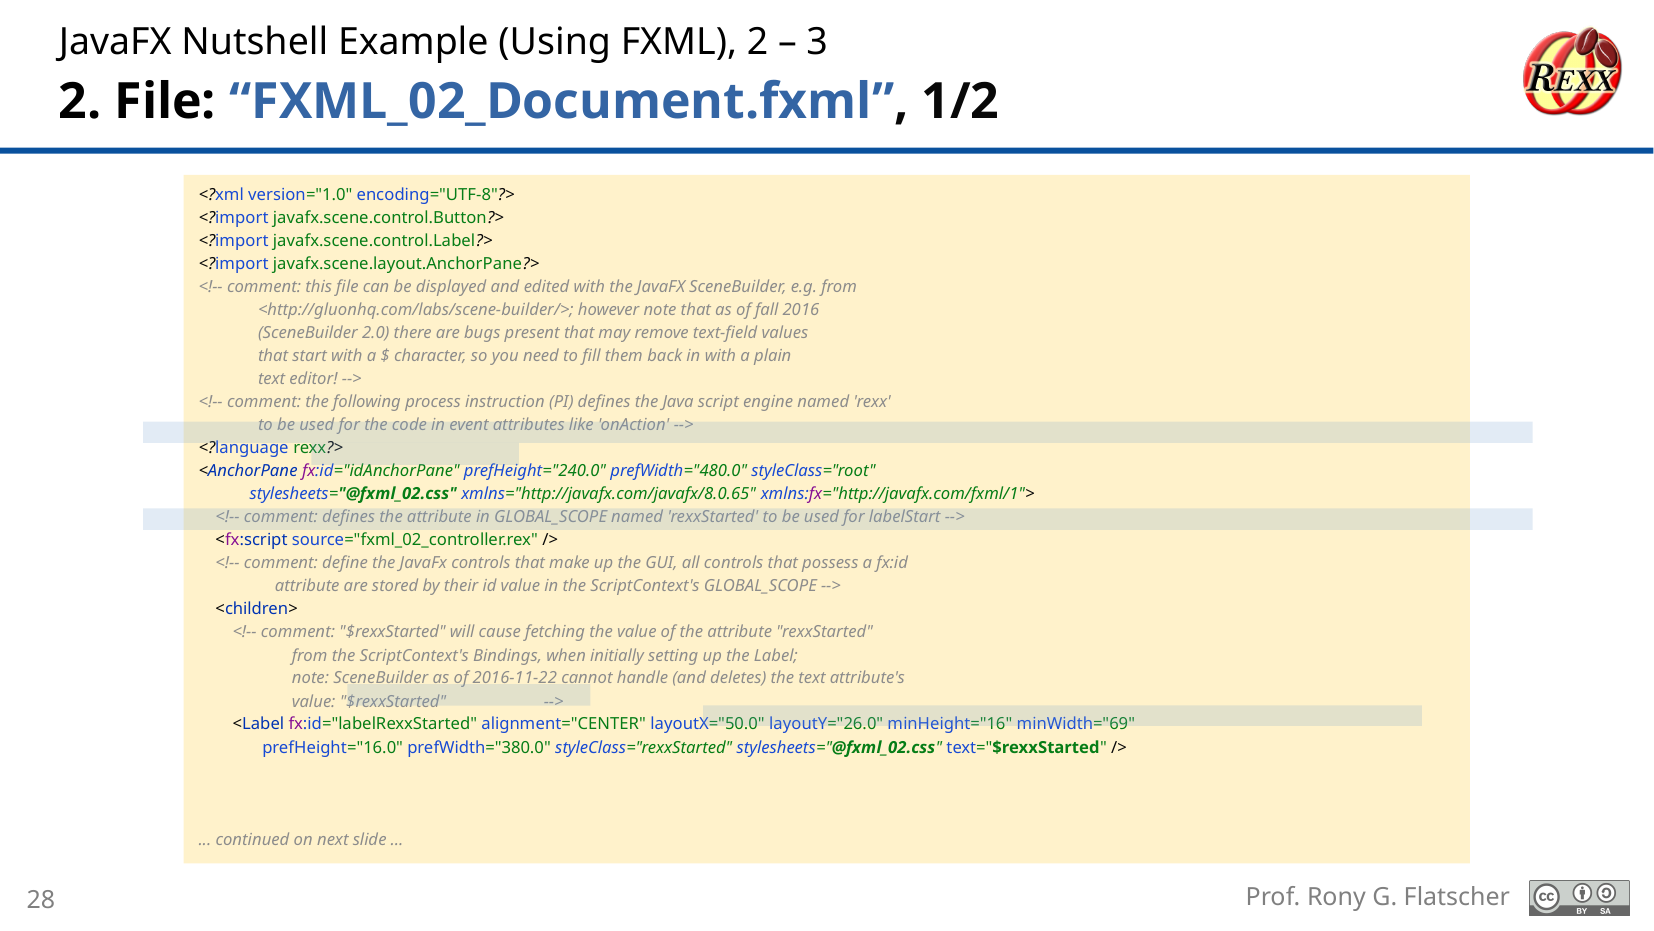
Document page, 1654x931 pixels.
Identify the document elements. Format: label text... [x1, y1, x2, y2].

text_box [143, 508, 1533, 530]
text_box <?xml version="1.0" encoding="UTF-8"?> <?import javafx.scene.control.Button?> <?import javafx.scene.control.Label?> <?import javafx.scene.layout.AnchorPane?> <!-- comment: this file can be displayed and edited with the JavaFX SceneBuilder, e.g. from <http://gluonhq.com/labs/scene-builder/>; however note that as of fall 2016 (SceneBuilder 2.0) there are bugs present that may remove text-field values that start with a $ character, so you need to fill them back in with a plain text editor! --> <!-- comment: the following process instruction (PI) defines the Java script engine named 'rexx' to be used for the code in event attributes like 'onAction' --> <?language rexx?> <AnchorPane fx:id="idAnchorPane" prefHeight="240.0" prefWidth="480.0" styleClass="root" stylesheets="@fxml_02.css" xmlns="http://javafx.com/javafx/8.0.65" xmlns:fx="http://javafx.com/fxml/1"> <!-- comment: defines the attribute in GLOBAL_SCOPE named 'rexxStarted' to be used for labelStart --> <fx:script source="fxml_02_controller.rex" /> <!-- comment: define the JavaFx controls that make up the GUI, all controls that possess a fx:id attribute are stored by their id value in the ScriptContext's GLOBAL_SCOPE --> <children> <!-- comment: "$rexxStarted" will cause fetching the value of the attribute "rexxStarted" from the ScriptContext's Bindings, when initially setting up the Label; note: SceneBuilder as of 2016-11-22 cannot handle (and deletes) the text attribute's value: "$rexxStarted" --> <Label fx:id="labelRexxStarted" alignment="CENTER" layoutX="50.0" layoutY="26.0" minHeight="16" minWidth="69" prefHeight="16.0" prefWidth="380.0" styleClass="rexxStarted" stylesheets="@fxml_02.css" text="$rexxStarted" /> ... continued on next slide … [183, 174, 1470, 421]
text_box <?xml version="1.0" encoding="UTF-8"?> <?import javafx.scene.control.Button?> <?import javafx.scene.control.Label?> <?import javafx.scene.layout.AnchorPane?> <!-- comment: this file can be displayed and edited with the JavaFX SceneBuilder, e.g. from <http://gluonhq.com/labs/scene-builder/>; however note that as of fall 2016 (SceneBuilder 2.0) there are bugs present that may remove text-field values that start with a $ character, so you need to fill them back in with a plain text editor! --> <!-- comment: the following process instruction (PI) defines the Java script engine named 'rexx' to be used for the code in event attributes like 'onAction' --> <?language rexx?> <AnchorPane fx:id="idAnchorPane" prefHeight="240.0" prefWidth="480.0" styleClass="root" stylesheets="@fxml_02.css" xmlns="http://javafx.com/javafx/8.0.65" xmlns:fx="http://javafx.com/fxml/1"> <!-- comment: defines the attribute in GLOBAL_SCOPE named 'rexxStarted' to be used for labelStart --> <fx:script source="fxml_02_controller.rex" /> <!-- comment: define the JavaFx controls that make up the GUI, all controls that possess a fx:id attribute are stored by their id value in the ScriptContext's GLOBAL_SCOPE --> <children> <!-- comment: "$rexxStarted" will cause fetching the value of the attribute "rexxStarted" from the ScriptContext's Bindings, when initially setting up the Label; note: SceneBuilder as of 2016-11-22 cannot handle (and deletes) the text attribute's value: "$rexxStarted" --> <Label fx:id="labelRexxStarted" alignment="CENTER" layoutX="50.0" layoutY="26.0" minHeight="16" minWidth="69" prefHeight="16.0" prefWidth="380.0" styleClass="rexxStarted" stylesheets="@fxml_02.css" text="$rexxStarted" /> ... continued on next slide … [183, 530, 1470, 864]
text_box [703, 705, 1422, 726]
text_box [143, 421, 1533, 465]
title JavaFX Nutshell Example (Using FXML), 2 – 3 2. File: “FXML_02_Document.fxml”, 1/2 [0, 0, 1625, 148]
text_box [347, 684, 591, 706]
text_box <?xml version="1.0" encoding="UTF-8"?> <?import javafx.scene.control.Button?> <?import javafx.scene.control.Label?> <?import javafx.scene.layout.AnchorPane?> <!-- comment: this file can be displayed and edited with the JavaFX SceneBuilder, e.g. from <http://gluonhq.com/labs/scene-builder/>; however note that as of fall 2016 (SceneBuilder 2.0) there are bugs present that may remove text-field values that start with a $ character, so you need to fill them back in with a plain text editor! --> <!-- comment: the following process instruction (PI) defines the Java script engine named 'rexx' to be used for the code in event attributes like 'onAction' --> <?language rexx?> <AnchorPane fx:id="idAnchorPane" prefHeight="240.0" prefWidth="480.0" styleClass="root" stylesheets="@fxml_02.css" xmlns="http://javafx.com/javafx/8.0.65" xmlns:fx="http://javafx.com/fxml/1"> <!-- comment: defines the attribute in GLOBAL_SCOPE named 'rexxStarted' to be used for labelStart --> <fx:script source="fxml_02_controller.rex" /> <!-- comment: define the JavaFx controls that make up the GUI, all controls that possess a fx:id attribute are stored by their id value in the ScriptContext's GLOBAL_SCOPE --> <children> <!-- comment: "$rexxStarted" will cause fetching the value of the attribute "rexxStarted" from the ScriptContext's Bindings, when initially setting up the Label; note: SceneBuilder as of 2016-11-22 cannot handle (and deletes) the text attribute's value: "$rexxStarted" --> <Label fx:id="labelRexxStarted" alignment="CENTER" layoutX="50.0" layoutY="26.0" minHeight="16" minWidth="69" prefHeight="16.0" prefWidth="380.0" styleClass="rexxStarted" stylesheets="@fxml_02.css" text="$rexxStarted" /> ... continued on next slide … [183, 443, 1470, 508]
